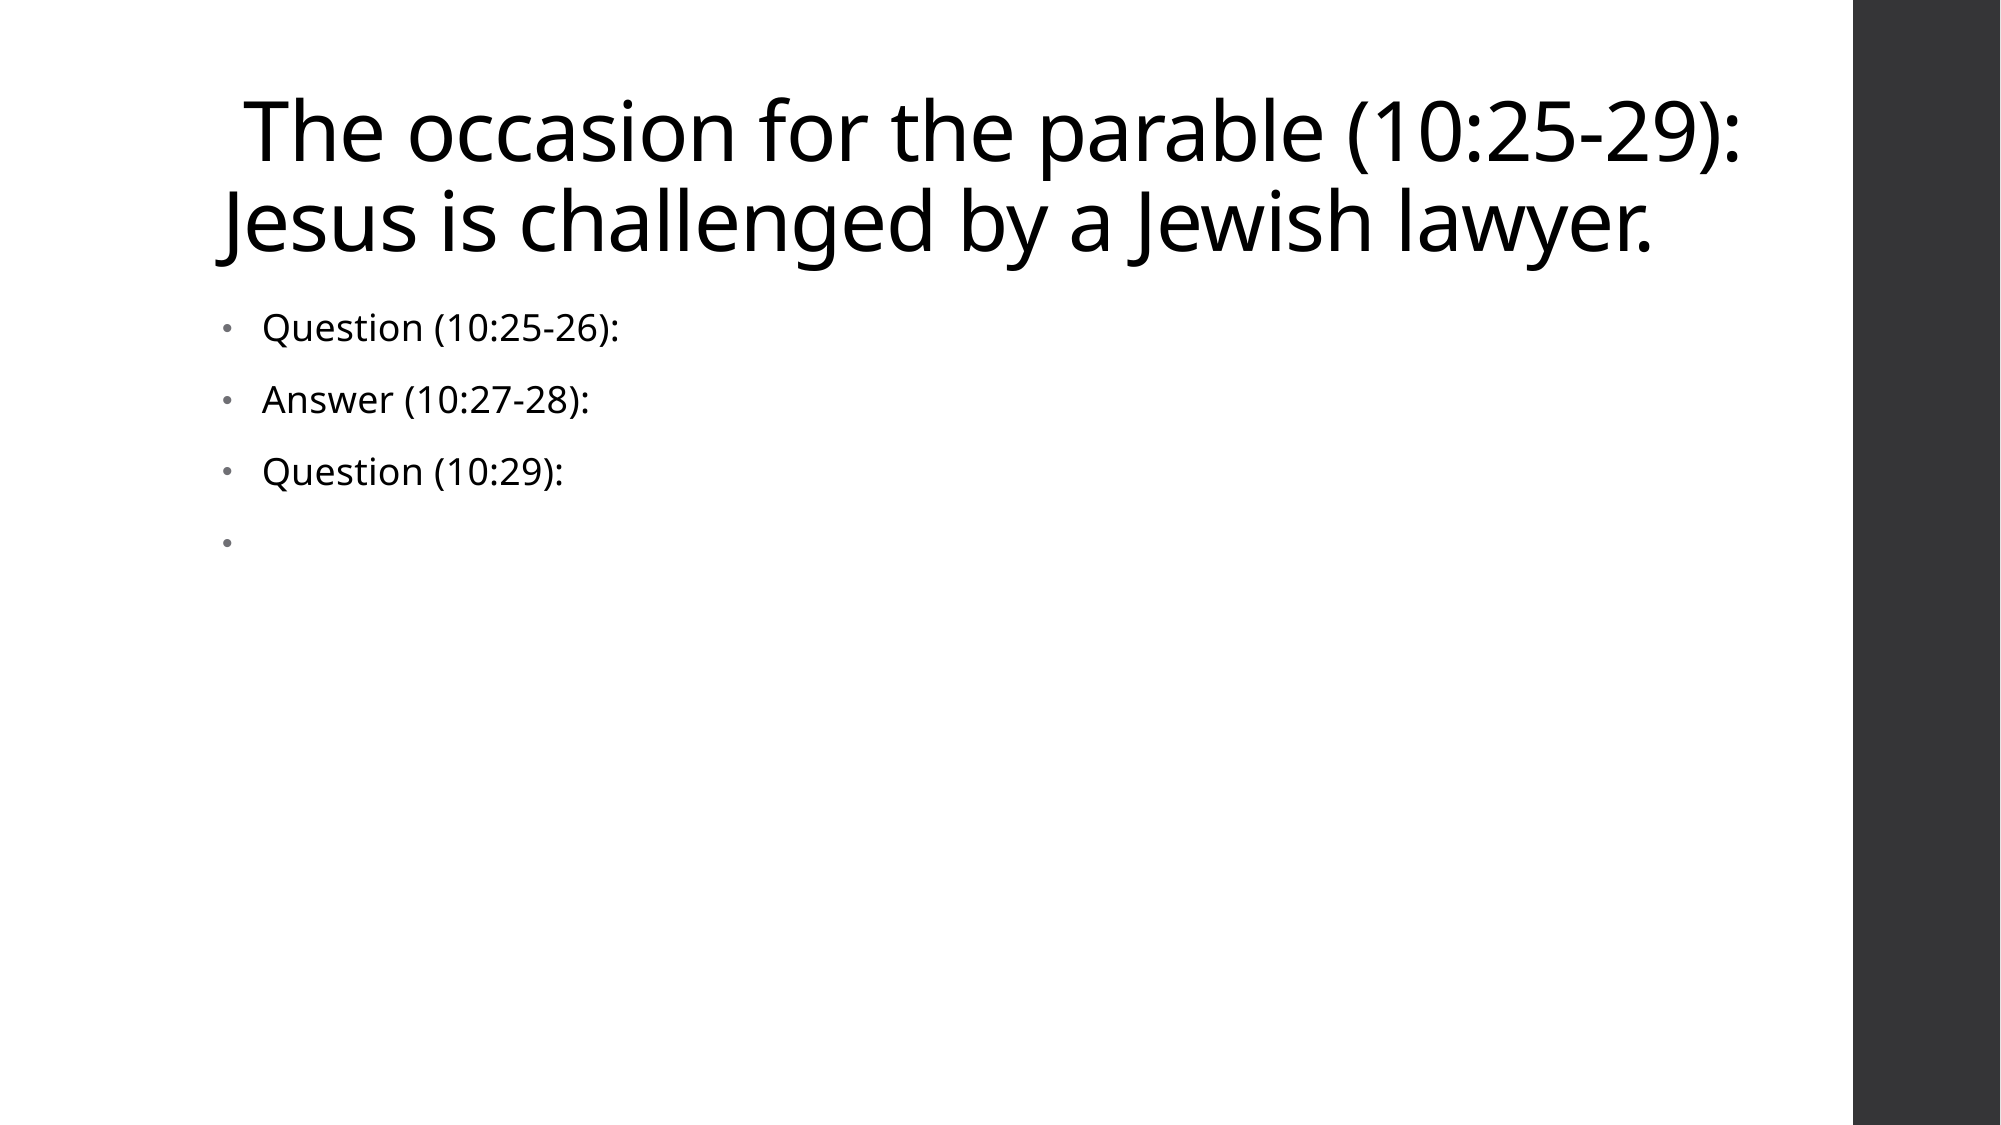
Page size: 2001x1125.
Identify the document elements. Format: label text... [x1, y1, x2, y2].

list Question (10:25-26): Answer (10:27-28): Question (10:29): [206, 299, 1617, 1014]
title The occasion for the parable (10:25-29): Jesus is challenged by a Jewish lawyer. [206, 60, 1797, 278]
